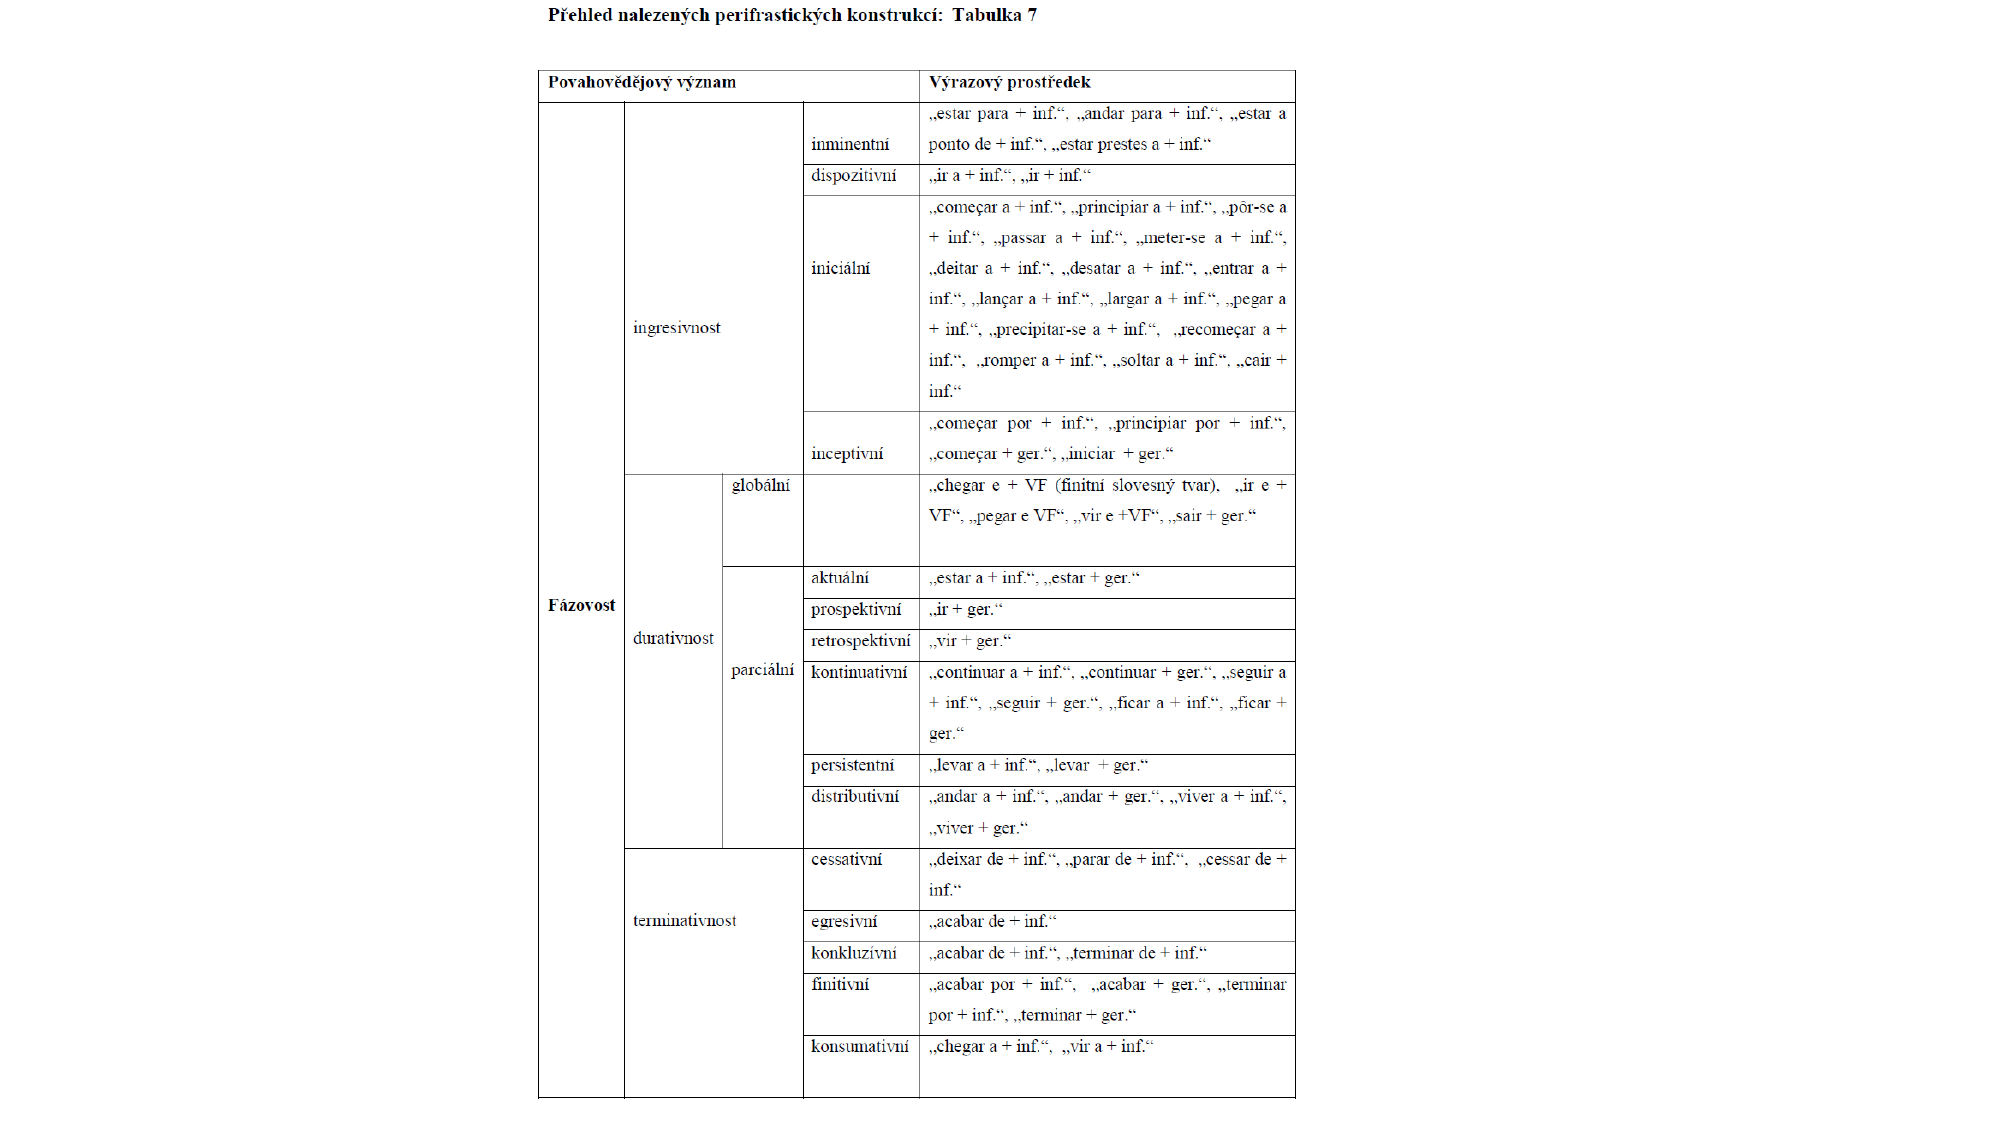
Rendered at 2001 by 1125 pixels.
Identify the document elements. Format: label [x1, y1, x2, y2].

picture [502, 0, 1341, 1111]
